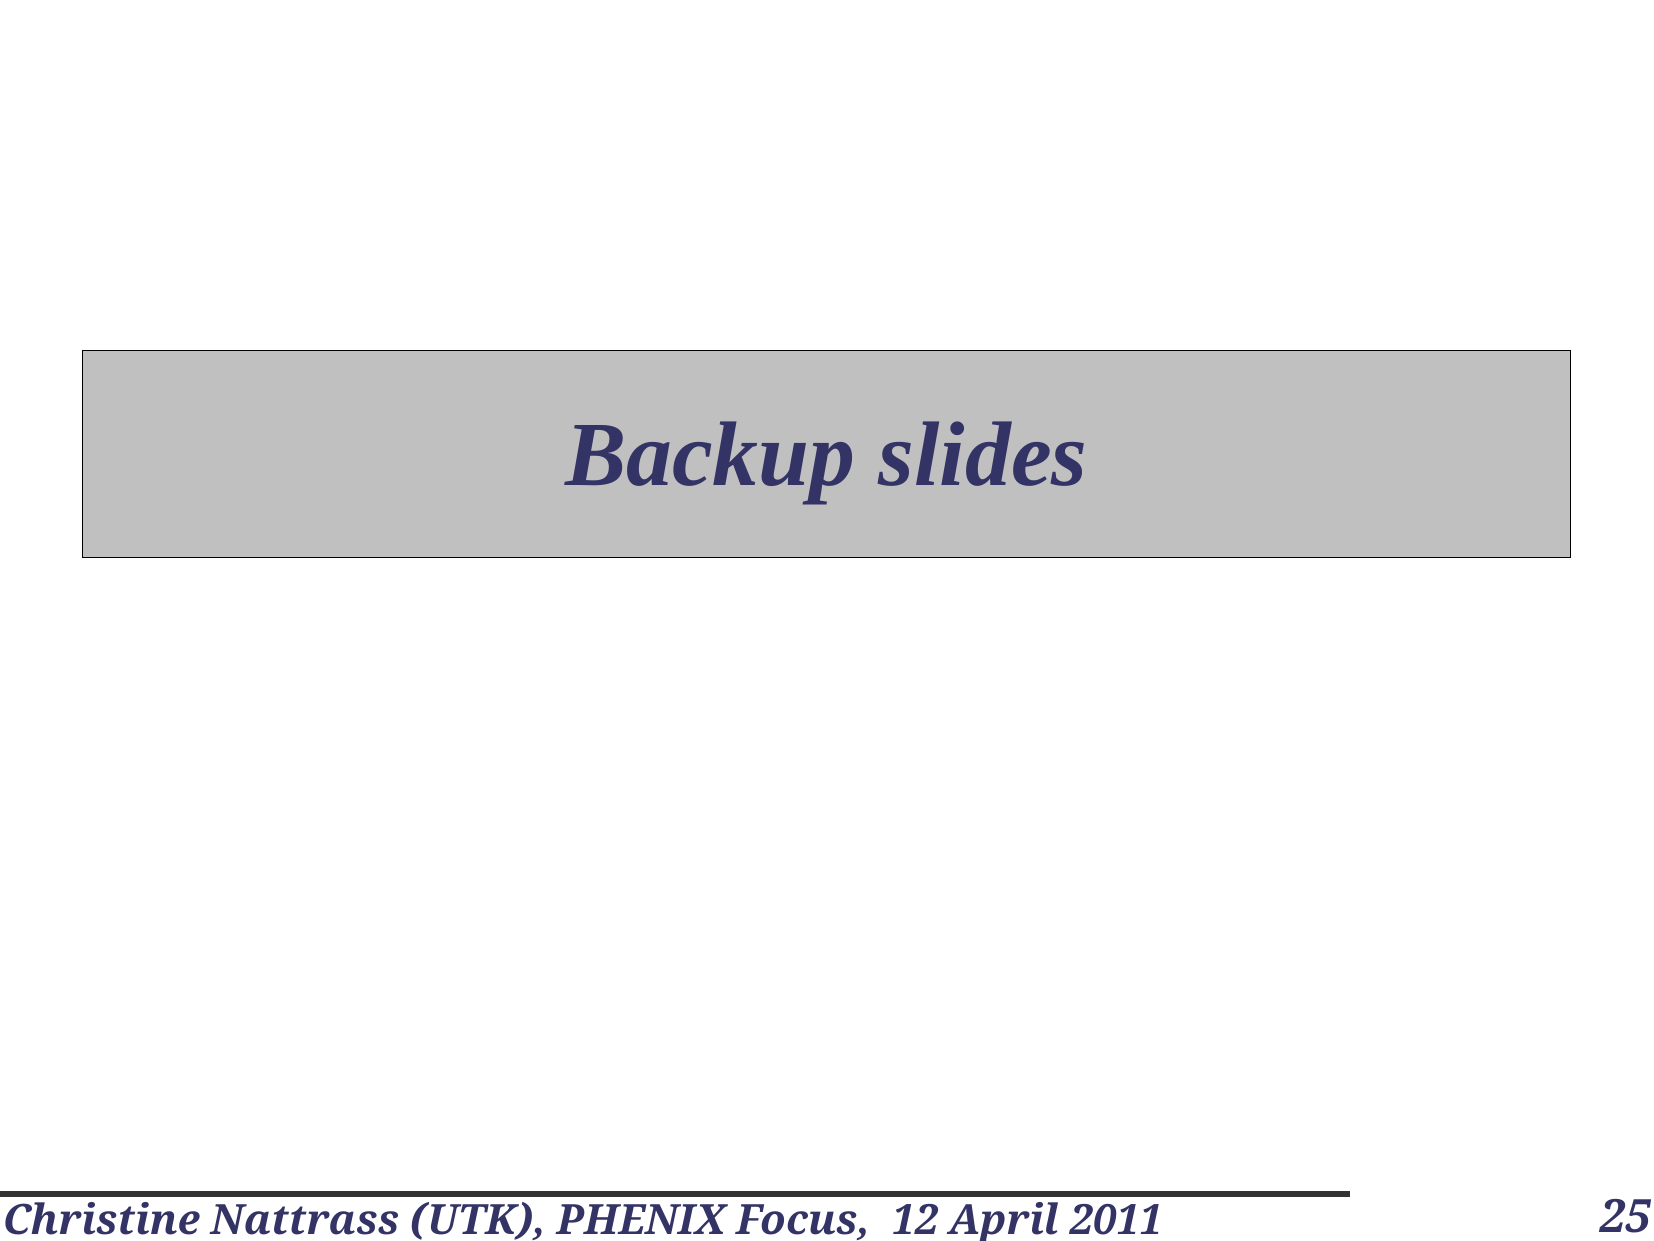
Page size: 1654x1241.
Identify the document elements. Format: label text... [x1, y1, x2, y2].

title Backup slides [82, 350, 1571, 558]
